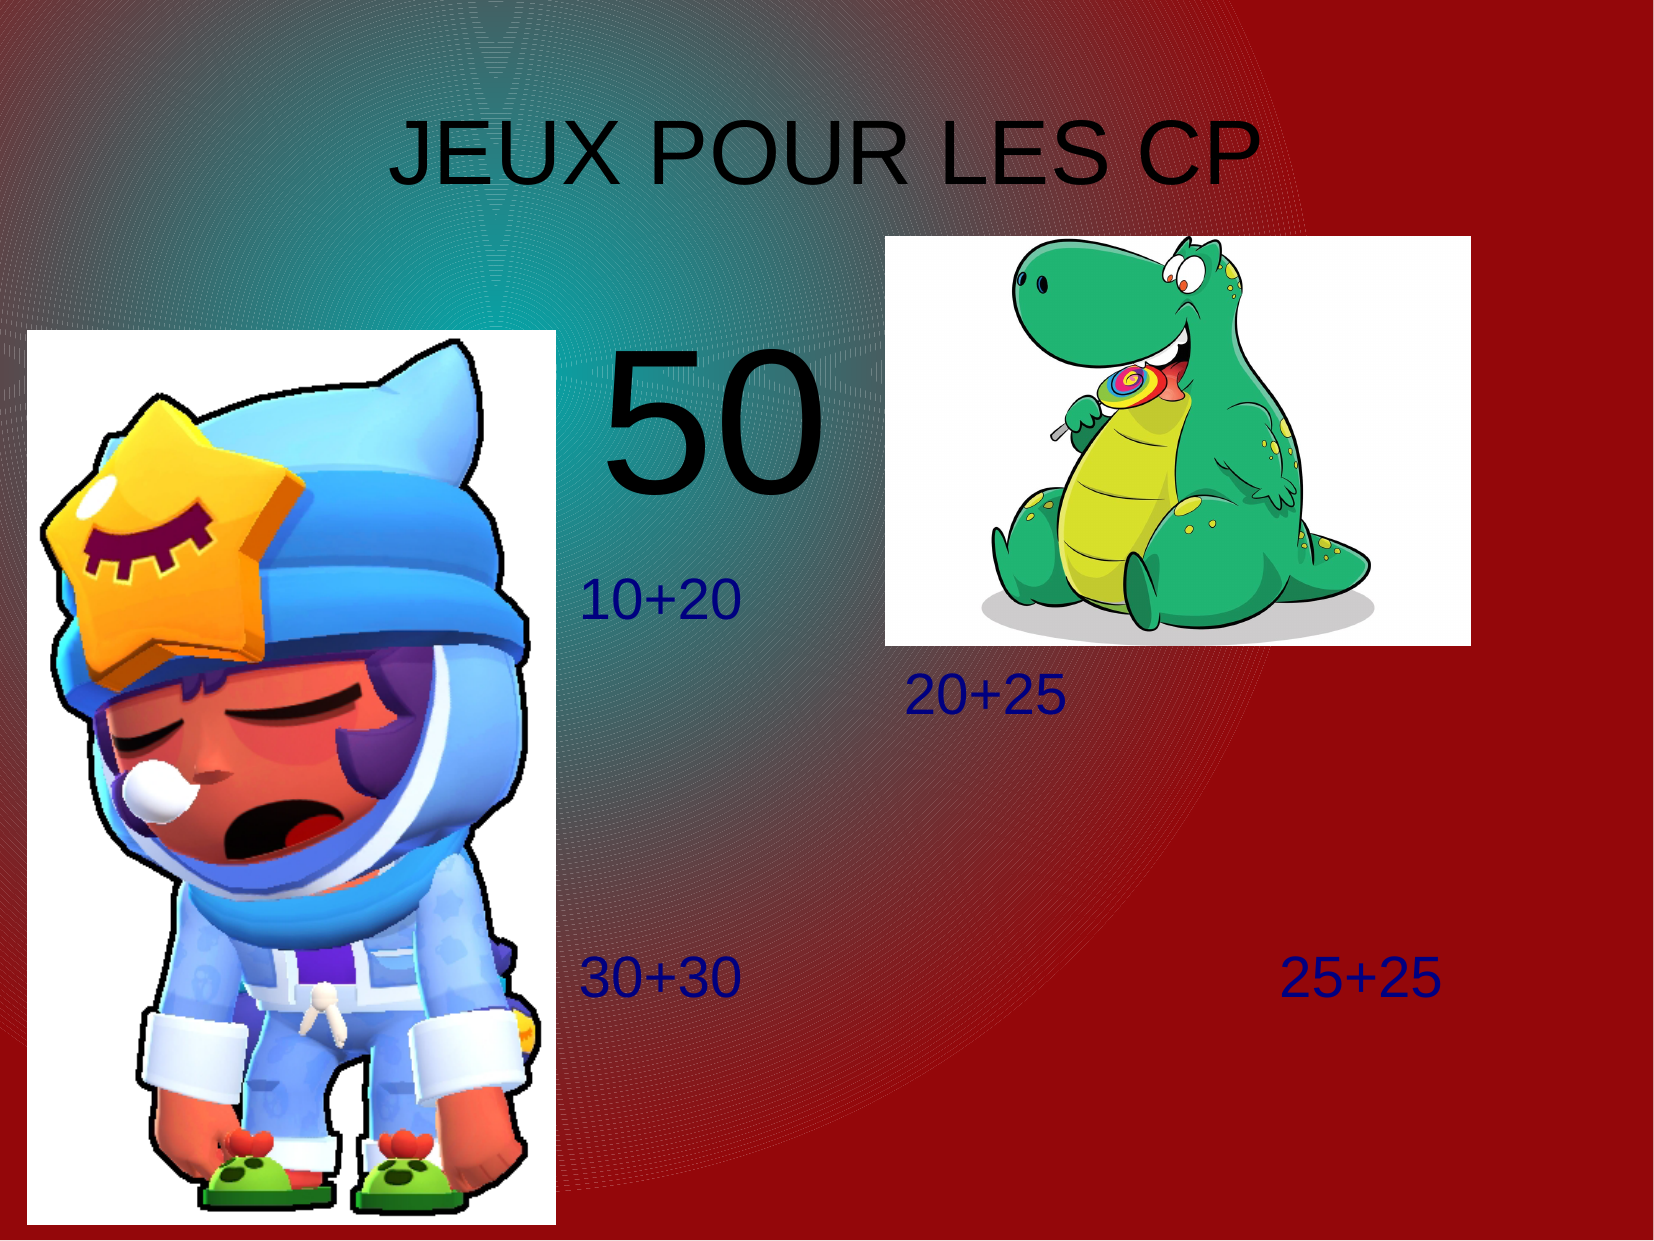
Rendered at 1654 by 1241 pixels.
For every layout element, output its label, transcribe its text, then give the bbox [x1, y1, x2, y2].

picture [27, 330, 556, 1225]
picture [885, 236, 1471, 646]
title JEUX POUR LES CP [82, 49, 1571, 257]
list 50 10+20 20+25 30+30 25+25 [507, 307, 1654, 1027]
